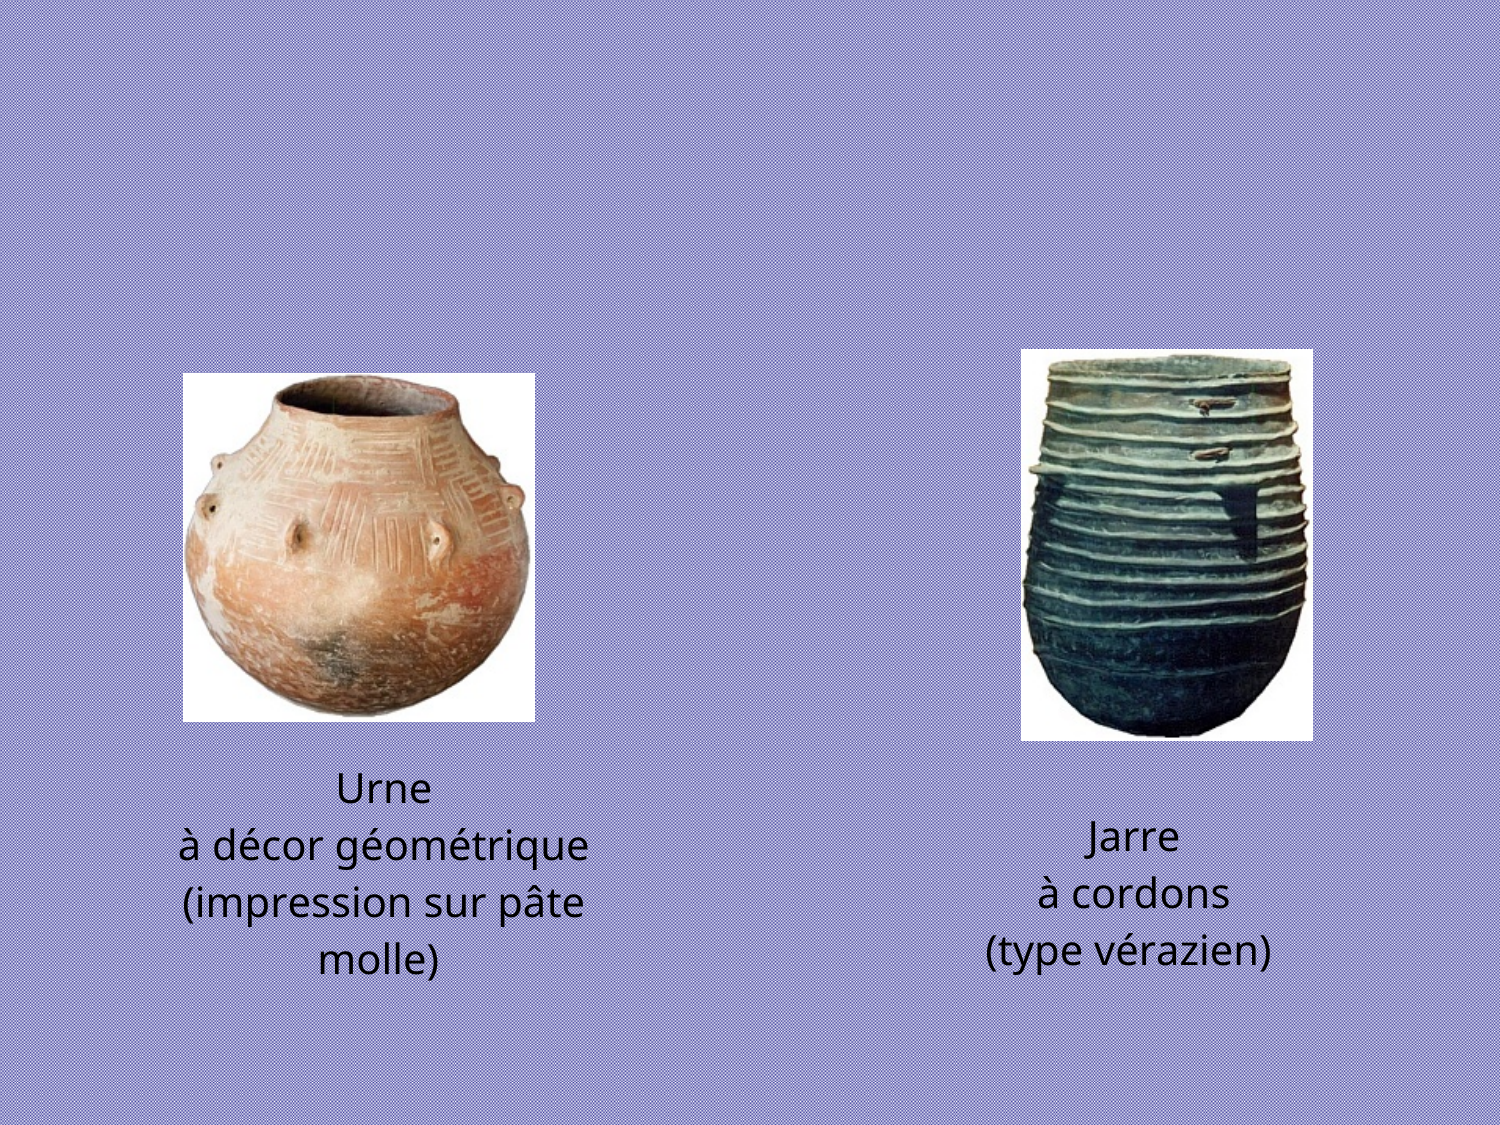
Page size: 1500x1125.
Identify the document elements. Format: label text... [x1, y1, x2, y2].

picture [0, 0, 1500, 1125]
text_box Jarre à cordons (type vérazien) [903, 798, 1365, 986]
text_box Urne à décor géométrique (impression sur pâte molle) [123, 751, 644, 995]
